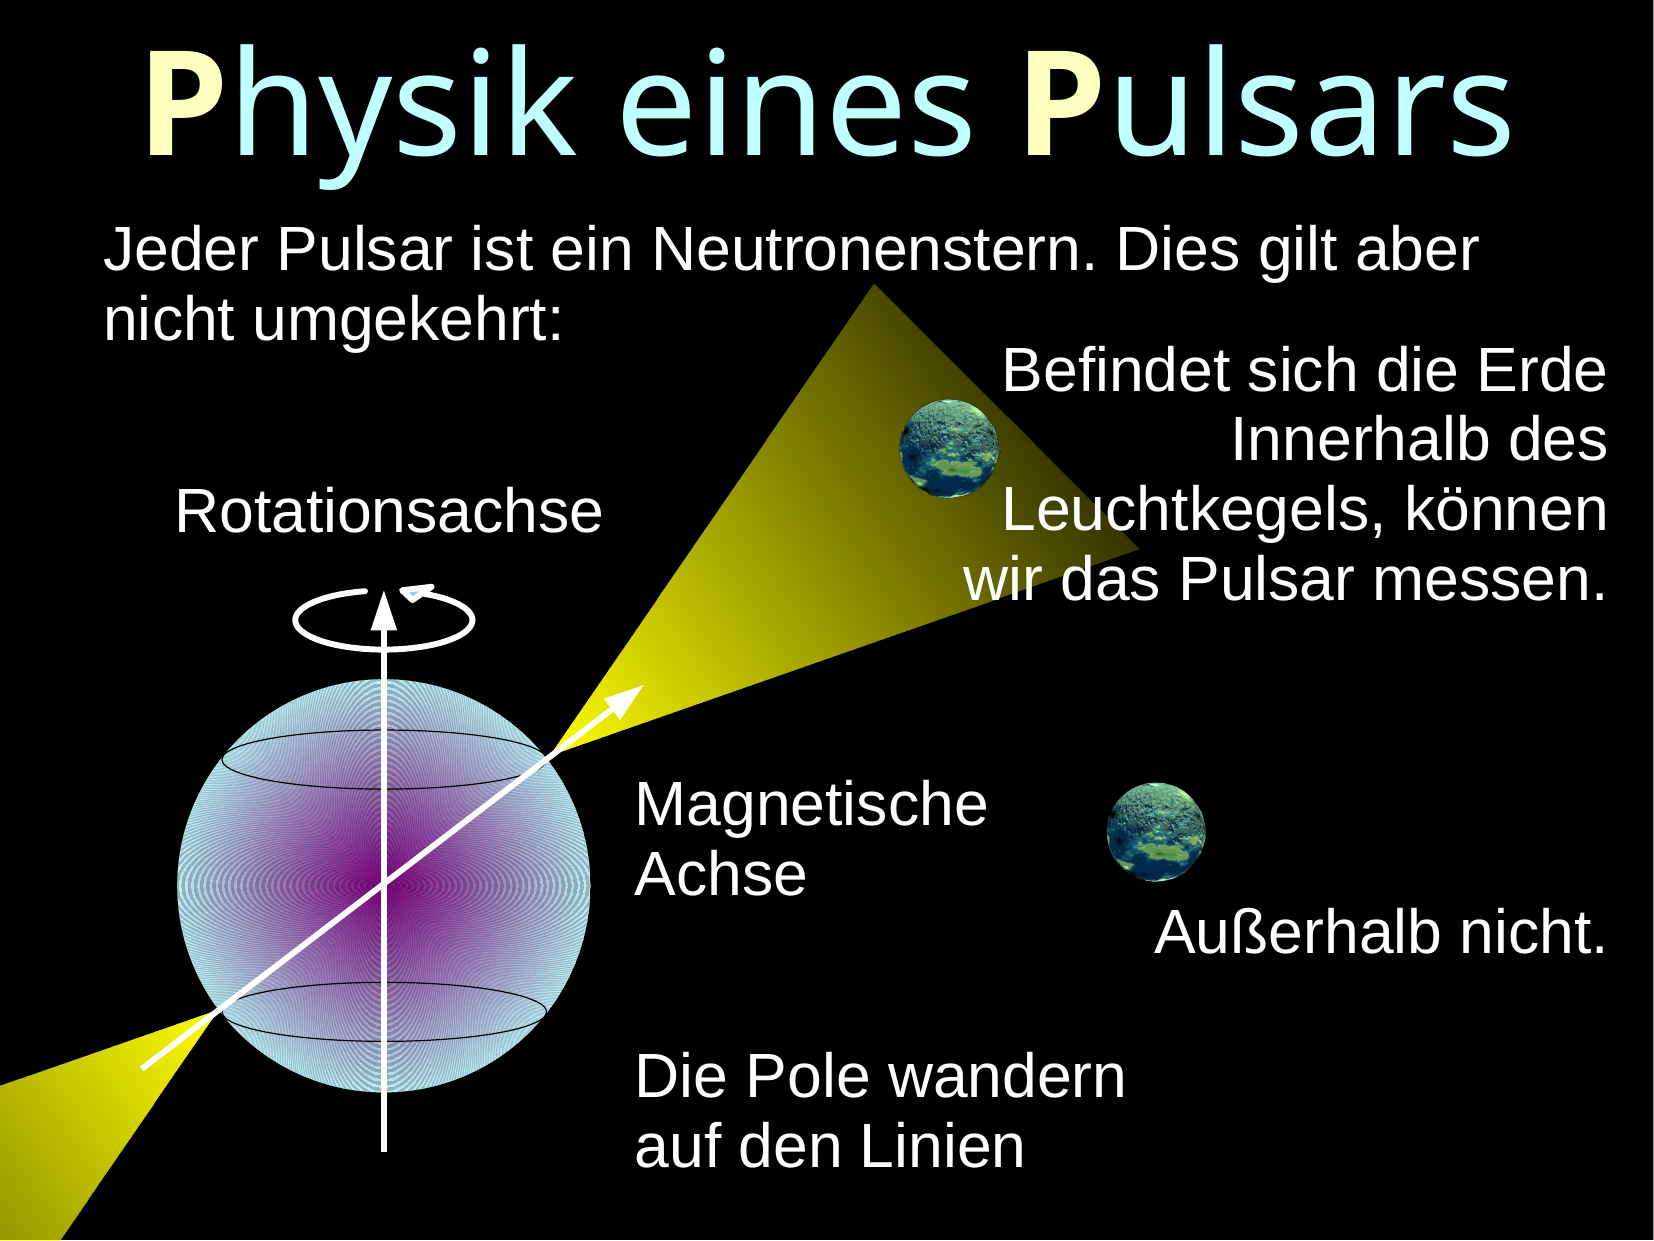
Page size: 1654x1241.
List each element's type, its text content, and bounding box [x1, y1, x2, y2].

text_box [387, 762, 591, 1012]
title Physik eines Pulsars [82, 17, 1571, 180]
text_box [223, 731, 381, 788]
text_box [295, 586, 473, 650]
text_box Die Pole wandern auf den Linien [620, 1033, 1144, 1188]
text_box [0, 1013, 213, 1241]
text_box [387, 731, 544, 788]
text_box [177, 758, 381, 1007]
text_box Befindet sich die Erde Innerhalb des Leuchtkegels, können wir das Pulsar messen. [944, 327, 1625, 621]
text_box [387, 679, 539, 749]
text_box [387, 983, 545, 1040]
text_box Rotationsachse [159, 468, 621, 562]
picture [893, 395, 944, 502]
text_box [387, 778, 515, 876]
text_box [228, 679, 381, 750]
picture [1100, 778, 1211, 886]
text_box [387, 1021, 541, 1093]
text_box Jeder Pulsar ist ein Neutronenstern. Dies gilt aber nicht umgekehrt: [88, 206, 1565, 361]
text_box [223, 983, 381, 1040]
text_box [244, 891, 381, 996]
text_box Außerhalb nicht. [1122, 890, 1625, 975]
text_box [226, 1020, 381, 1093]
text_box [553, 361, 944, 752]
text_box Magnetische Achse [620, 761, 1004, 916]
